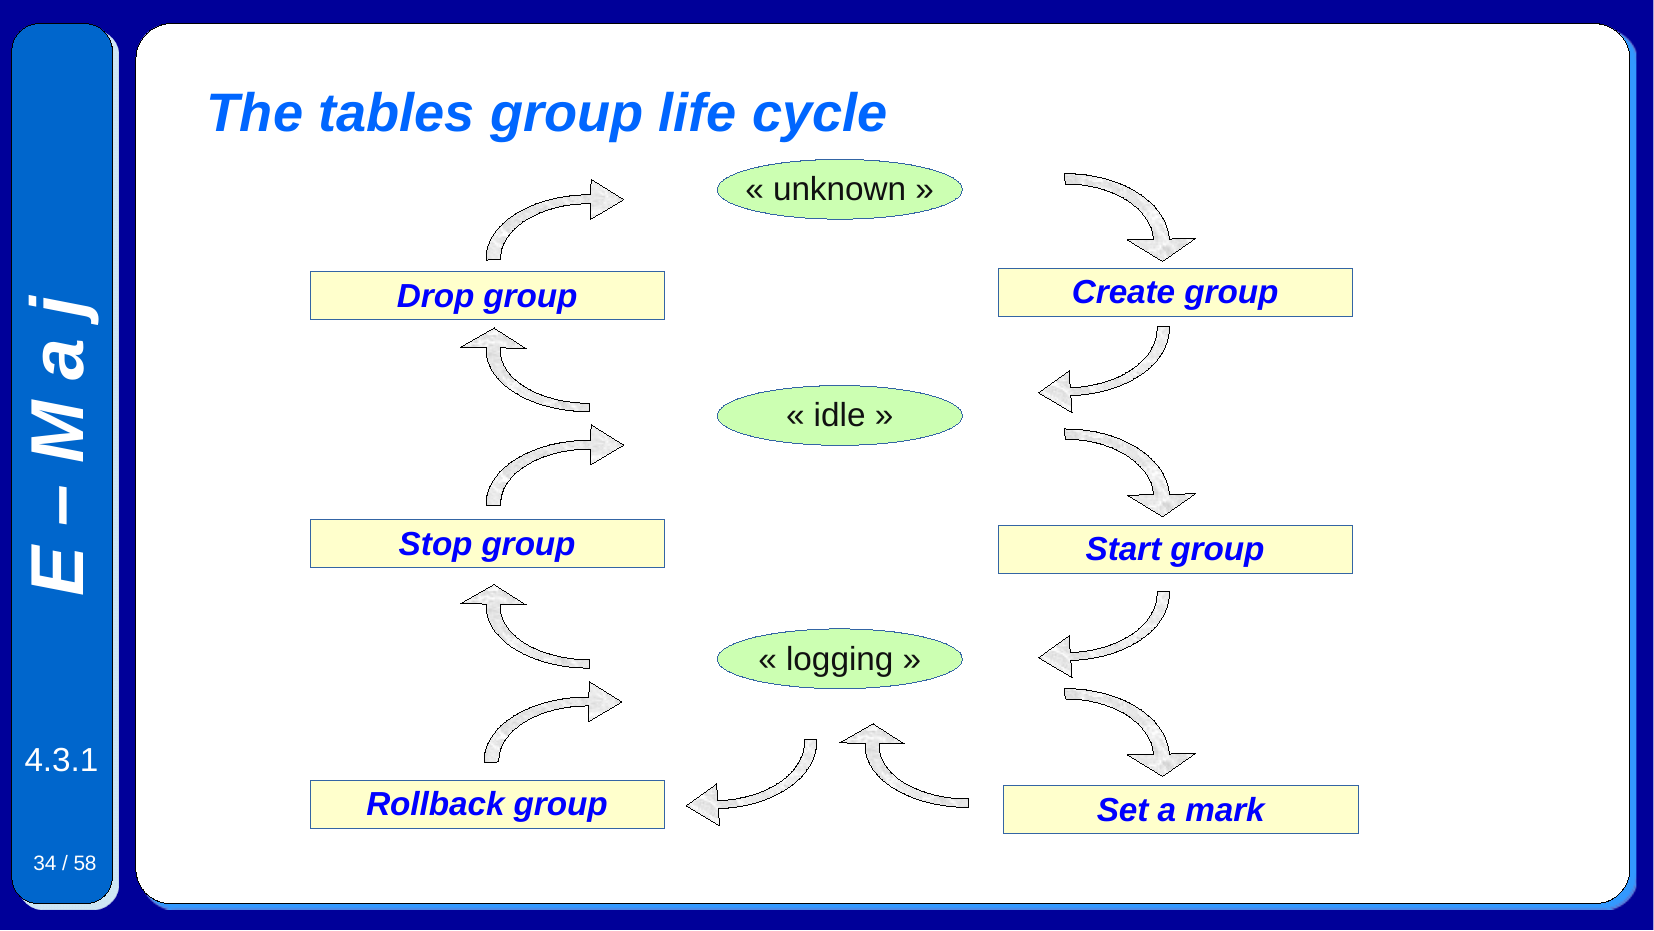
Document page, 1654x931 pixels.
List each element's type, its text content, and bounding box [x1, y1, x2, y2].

text_box [486, 424, 624, 506]
text_box [1064, 428, 1196, 517]
text_box [484, 681, 622, 763]
text_box Set a mark [1003, 785, 1359, 834]
text_box [486, 179, 624, 261]
text_box [1064, 173, 1196, 262]
text_box Drop group [310, 271, 665, 320]
text_box [460, 327, 590, 412]
text_box [839, 723, 969, 808]
text_box Stop group [310, 519, 665, 568]
text_box [686, 739, 817, 826]
title The tables group life cycle [206, 34, 1593, 191]
text_box Rollback group [310, 780, 665, 829]
text_box « logging » [717, 628, 963, 689]
text_box [1064, 688, 1196, 777]
text_box Start group [998, 525, 1353, 574]
text_box [460, 584, 590, 669]
text_box « unknown » [717, 159, 963, 220]
text_box « idle » [717, 385, 963, 446]
text_box [1038, 591, 1170, 678]
text_box [1038, 326, 1170, 413]
text_box Create group [998, 268, 1353, 317]
